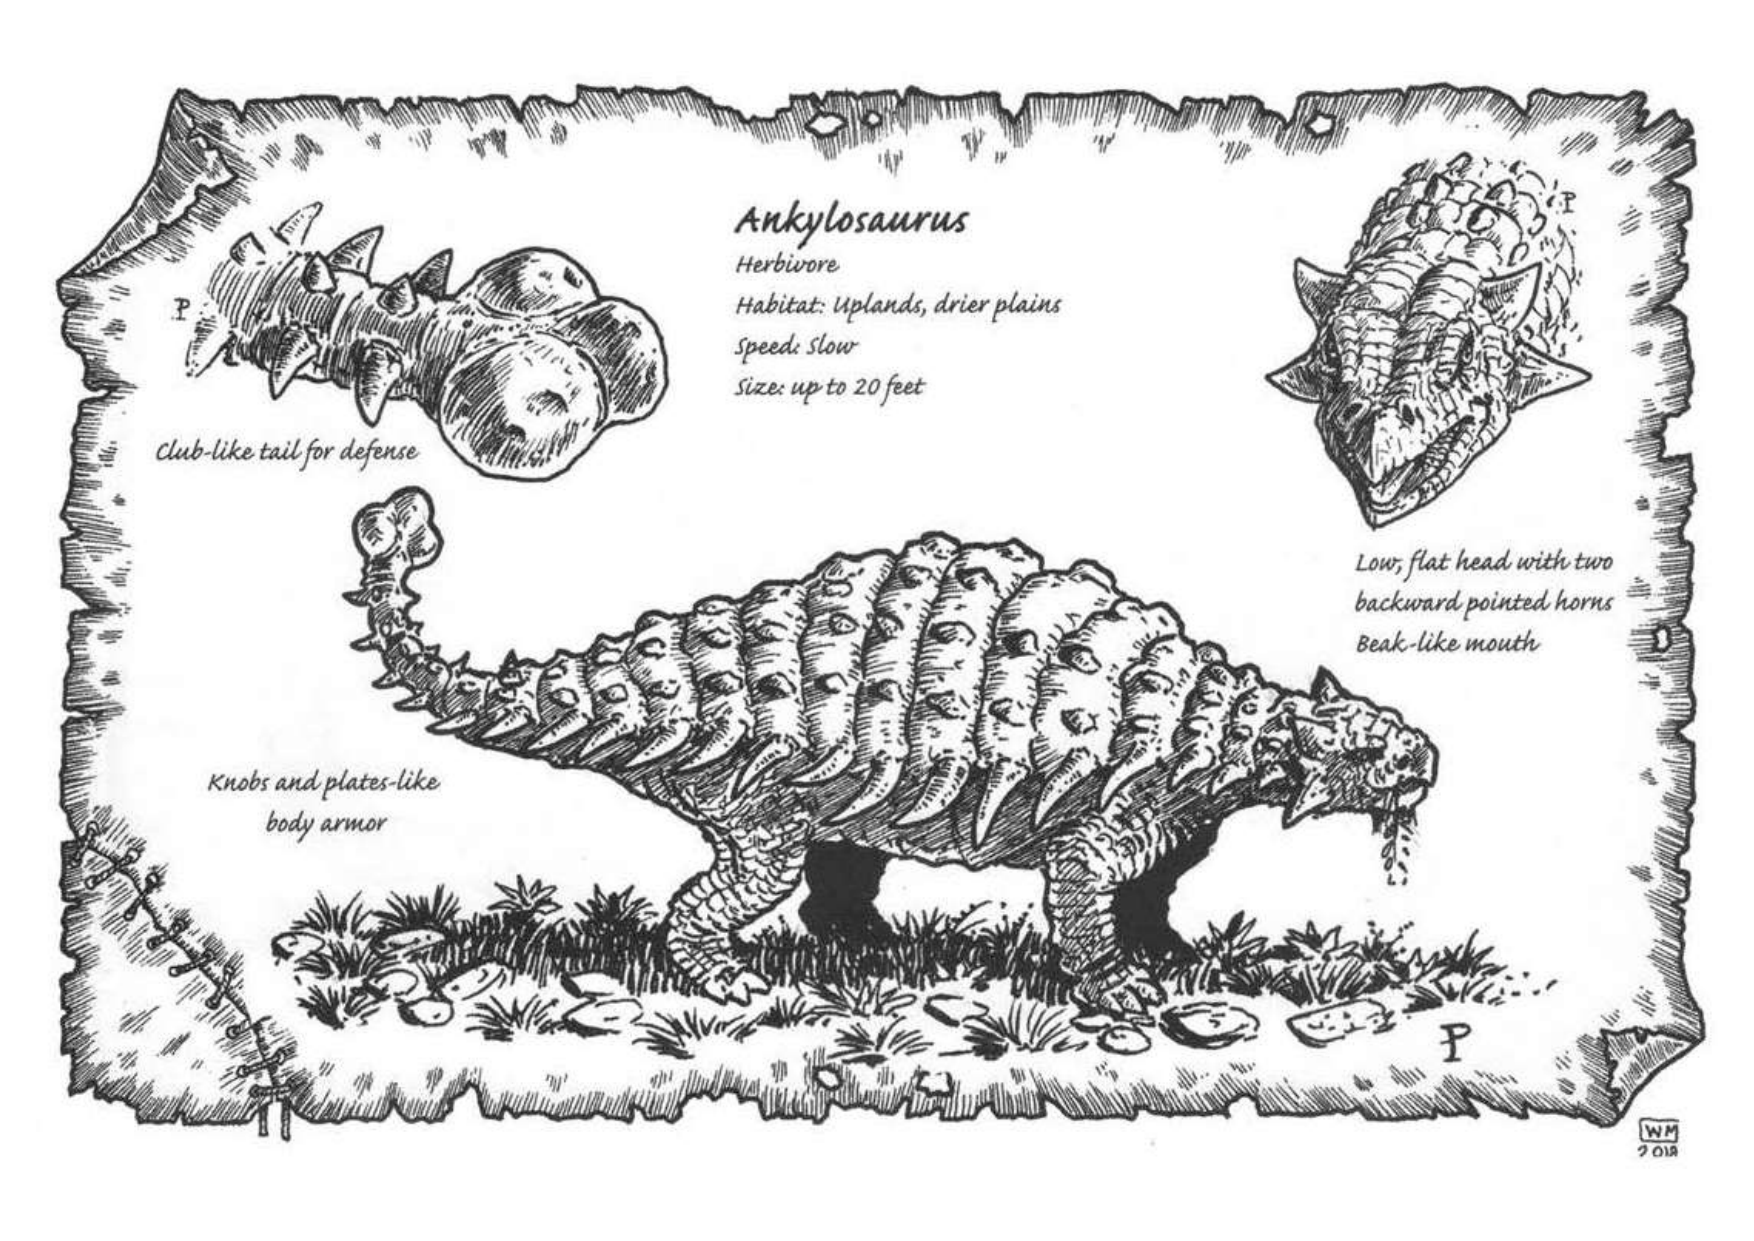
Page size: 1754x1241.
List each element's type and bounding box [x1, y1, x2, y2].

picture [36, 71, 1718, 1169]
